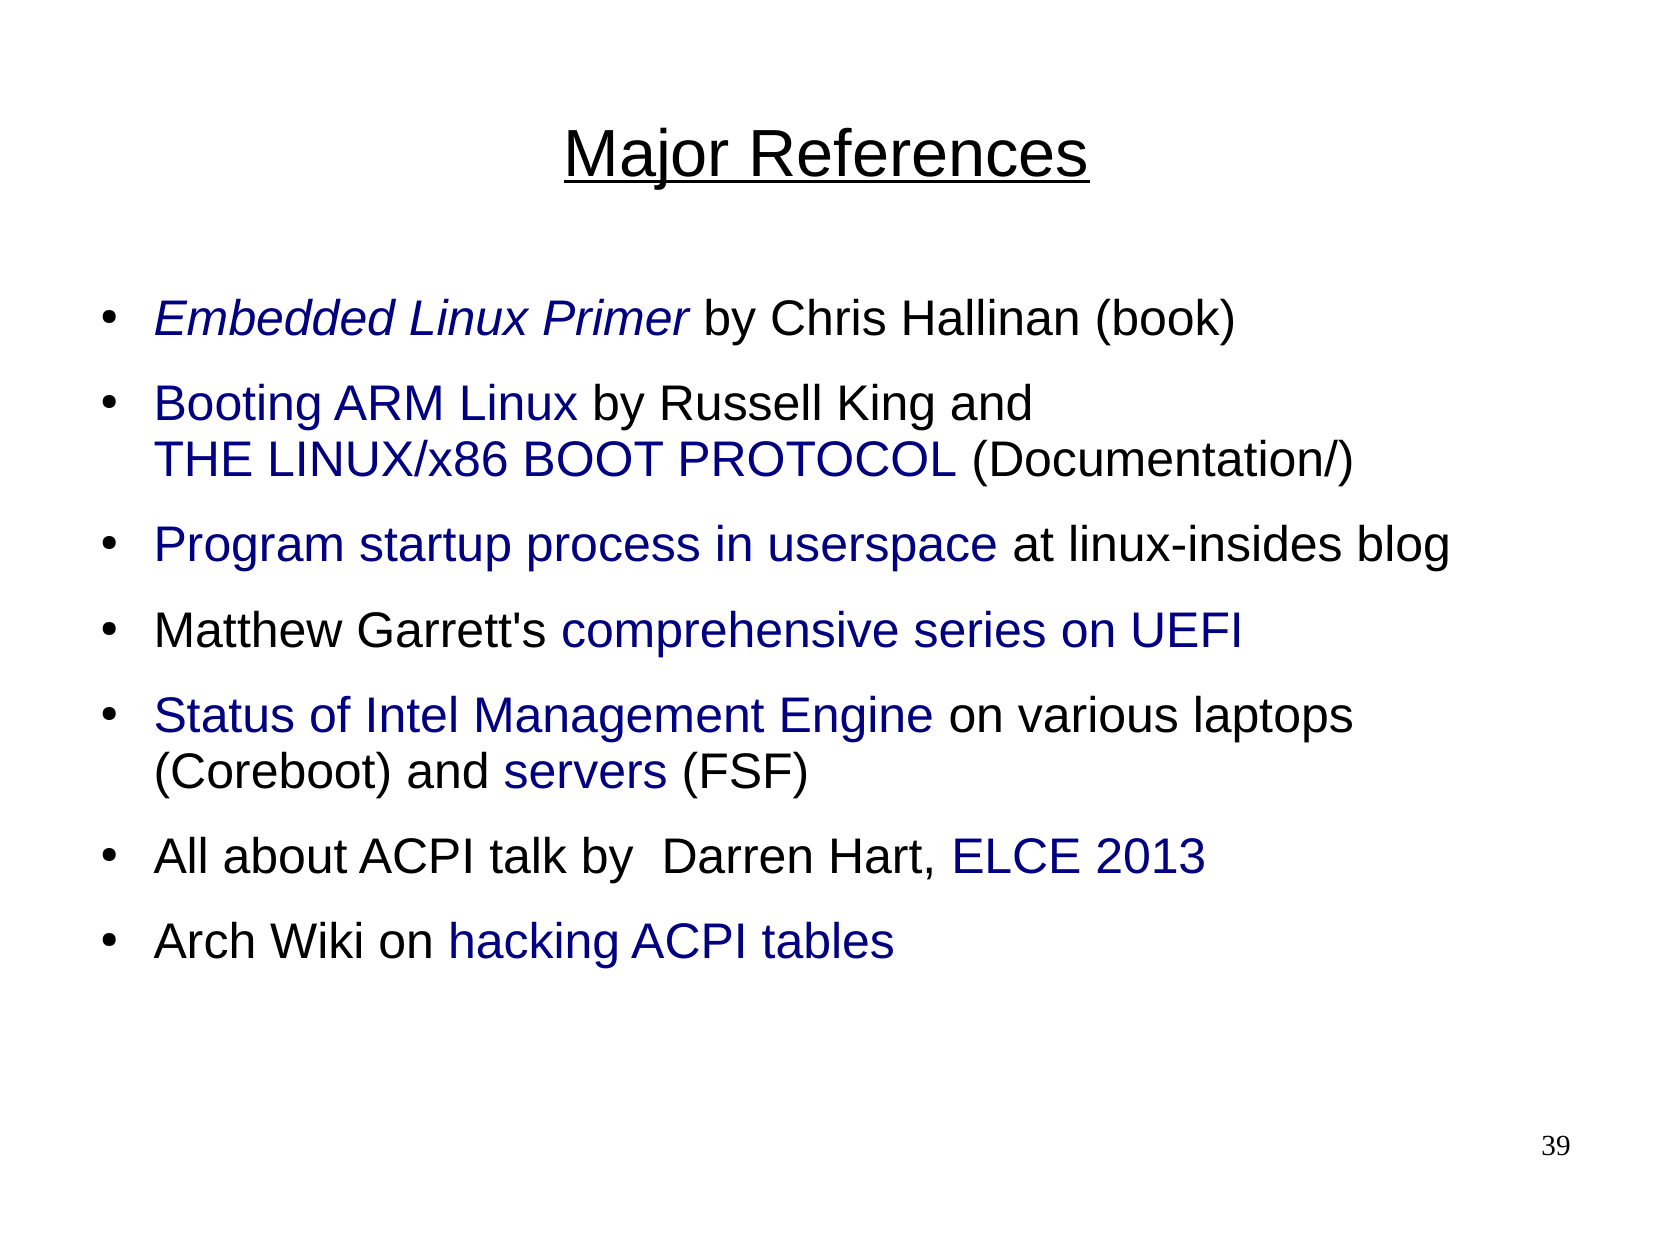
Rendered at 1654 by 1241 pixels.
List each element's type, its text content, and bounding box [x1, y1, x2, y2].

list Embedded Linux Primer by Chris Hallinan (book) Booting ARM Linux by Russell King and THE LINUX/x86 BOOT PROTOCOL (Documentation/) Program startup process in userspace at linux-insides blog Matthew Garrett's comprehensive series on UEFI Status of Intel Management Engine on various laptops (Coreboot) and servers (FSF) All about ACPI talk by Darren Hart, ELCE 2013 Arch Wiki on hacking ACPI tables [82, 290, 1571, 1010]
title Major References [82, 49, 1571, 257]
